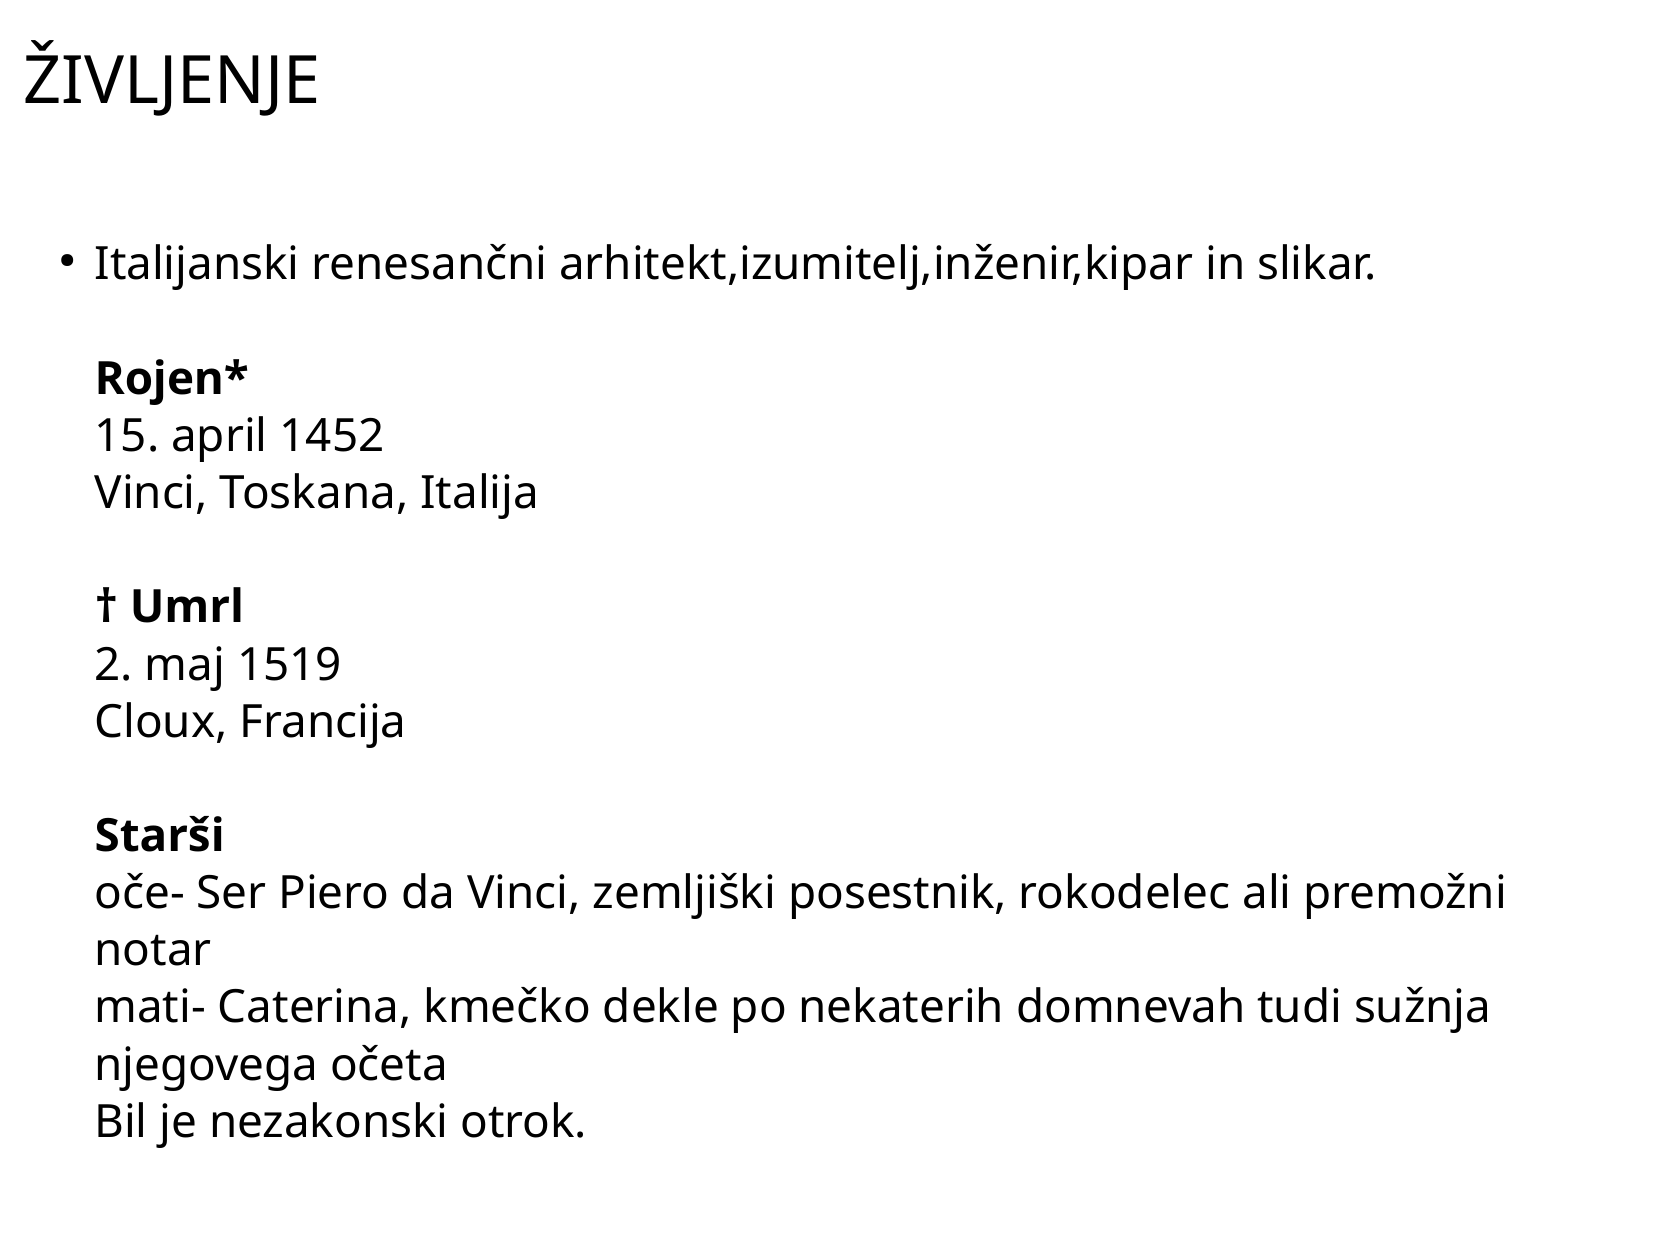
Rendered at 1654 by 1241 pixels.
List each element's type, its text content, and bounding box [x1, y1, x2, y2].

title Italijanski renesančni arhitekt,izumitelj,inženir,kipar in slikar. Rojen* 15. april 1452 Vinci, Toskana, Italija † Umrl 2. maj 1519 Cloux, Francija Starši oče- Ser Piero da Vinci, zemljiški posestnik, rokodelec ali premožni notar mati- Caterina, kmečko dekle po nekaterih domnevah tudi sužnja njegovega očeta Bil je nezakonski otrok. [59, 233, 1548, 1146]
subtitle ŽIVLJENJE [23, 23, 1595, 247]
